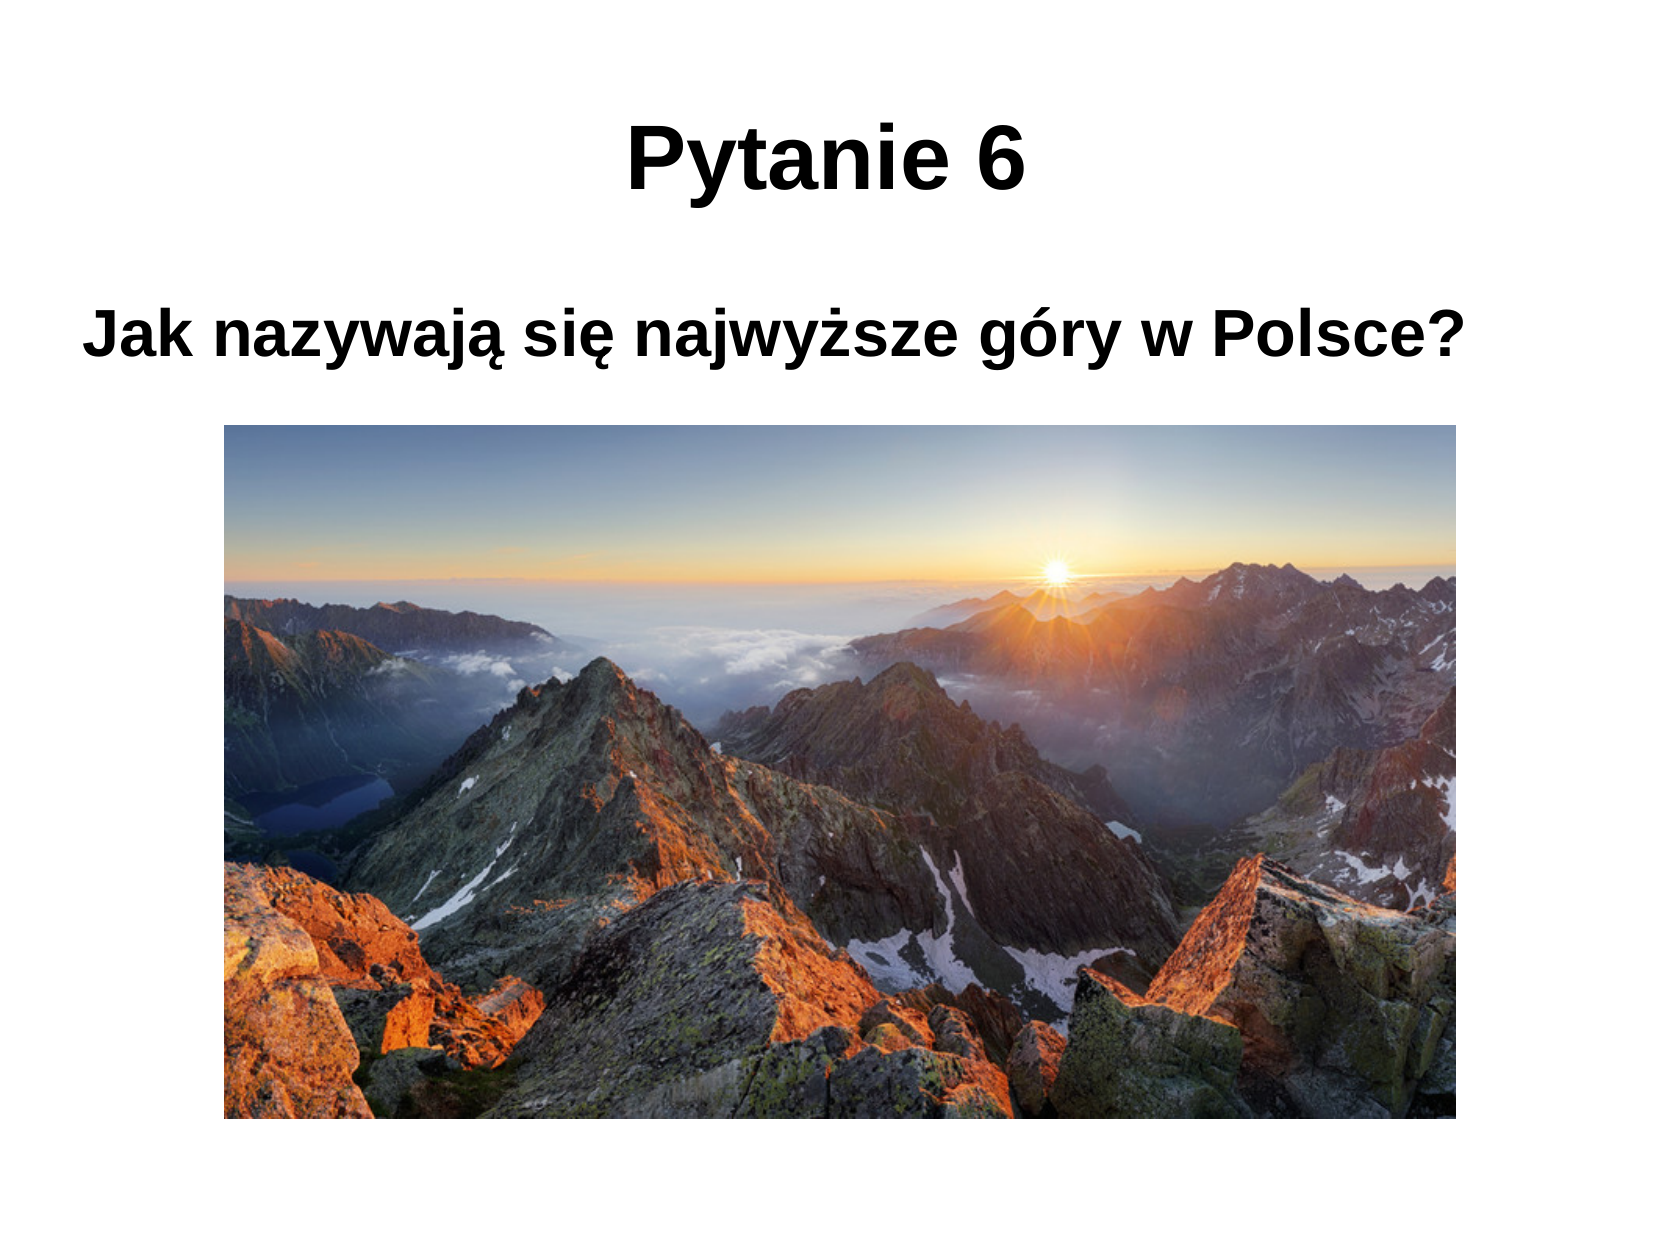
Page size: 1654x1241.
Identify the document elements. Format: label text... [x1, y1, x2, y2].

list Jak nazywają się najwyższe góry w Polsce? [82, 290, 1571, 1109]
title Pytanie 6 [82, 49, 1571, 257]
picture [224, 425, 1456, 1119]
